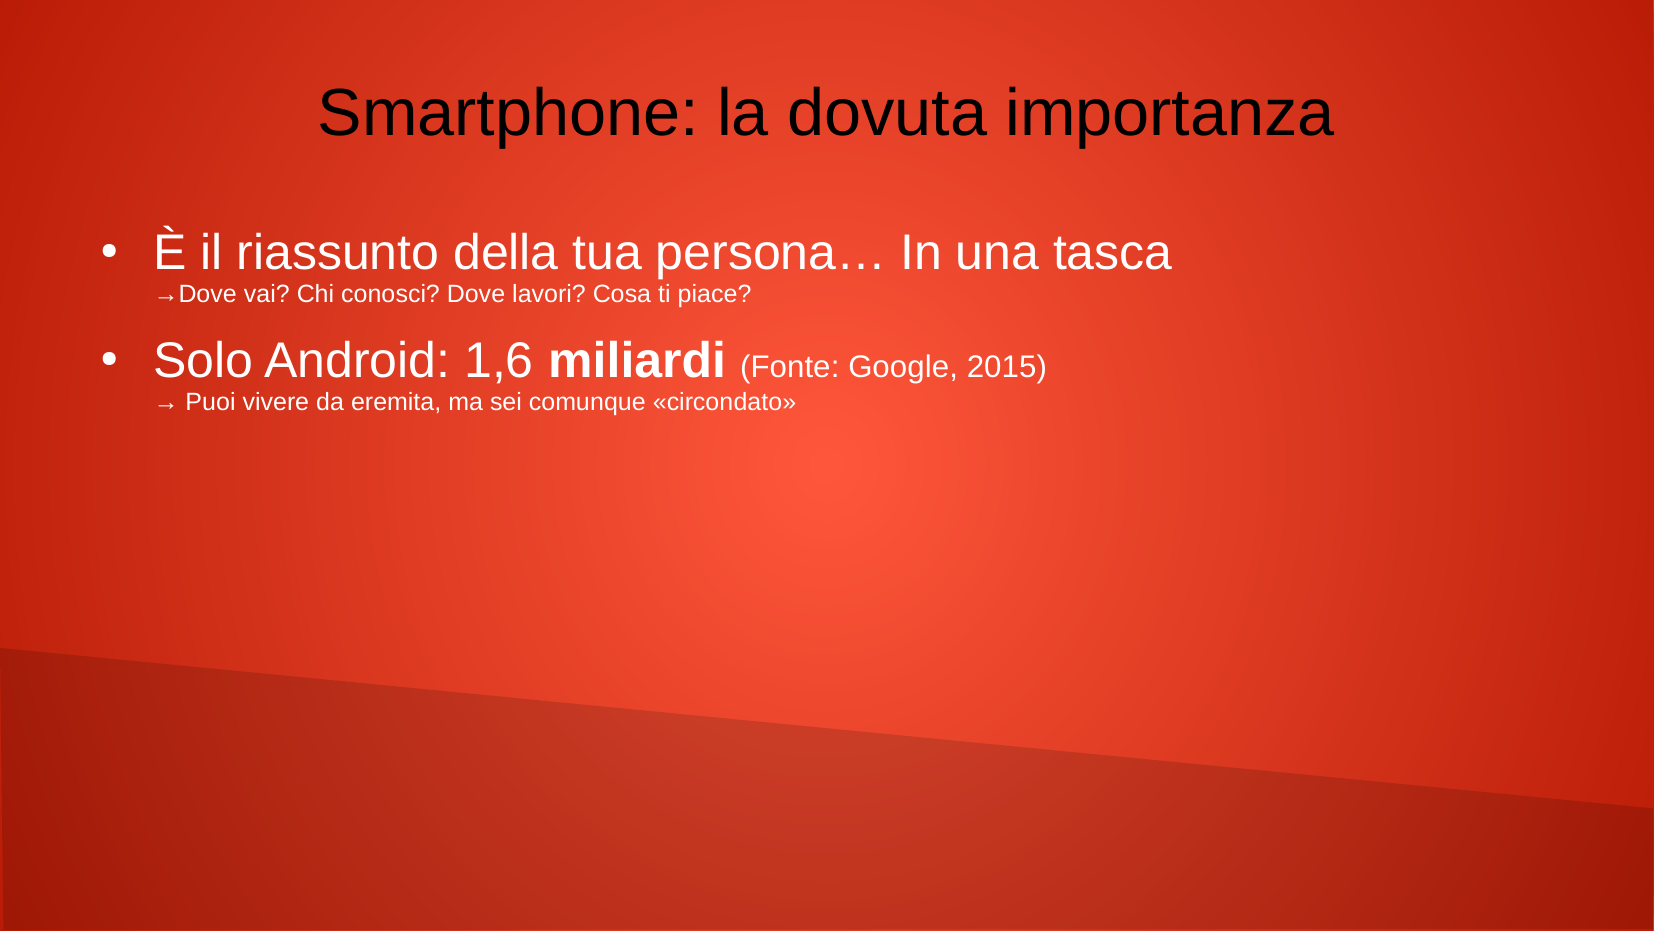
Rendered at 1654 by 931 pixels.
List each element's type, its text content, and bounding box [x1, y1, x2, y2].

list È il riassunto della tua persona… In una tasca →Dove vai? Chi conosci? Dove lavori? Cosa ti piace? Solo Android: 1,6 miliardi (Fonte: Google, 2015) → Puoi vivere da eremita, ma sei comunque «circondato» [82, 224, 1571, 764]
title Smartphone: la dovuta importanza [82, 35, 1571, 189]
